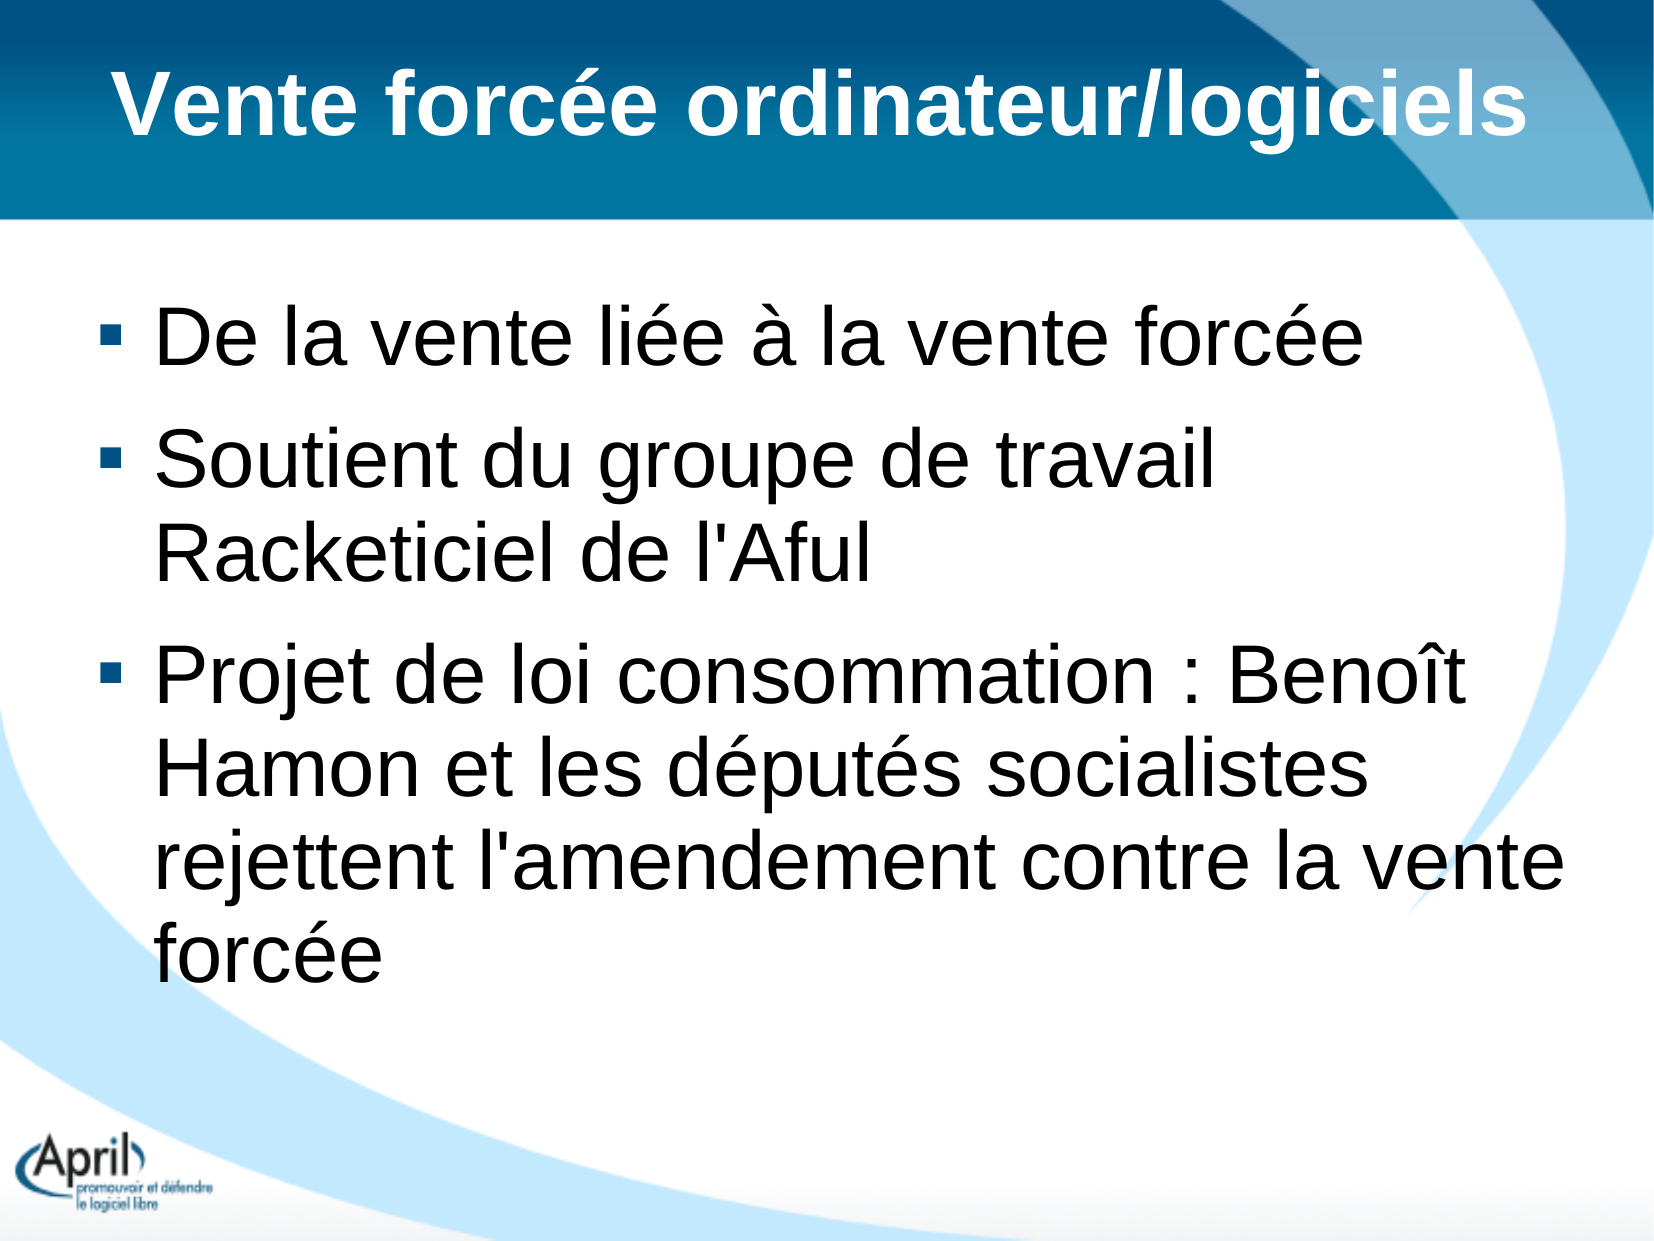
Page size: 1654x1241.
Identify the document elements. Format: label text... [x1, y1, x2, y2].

title Vente forcée ordinateur/logiciels [76, 7, 1565, 200]
list De la vente liée à la vente forcée Soutient du groupe de travail Racketiciel de l'Aful Projet de loi consommation : Benoît Hamon et les députés socialistes rejettent l'amendement contre la vente forcée [82, 290, 1571, 1094]
picture [0, 0, 1654, 1241]
